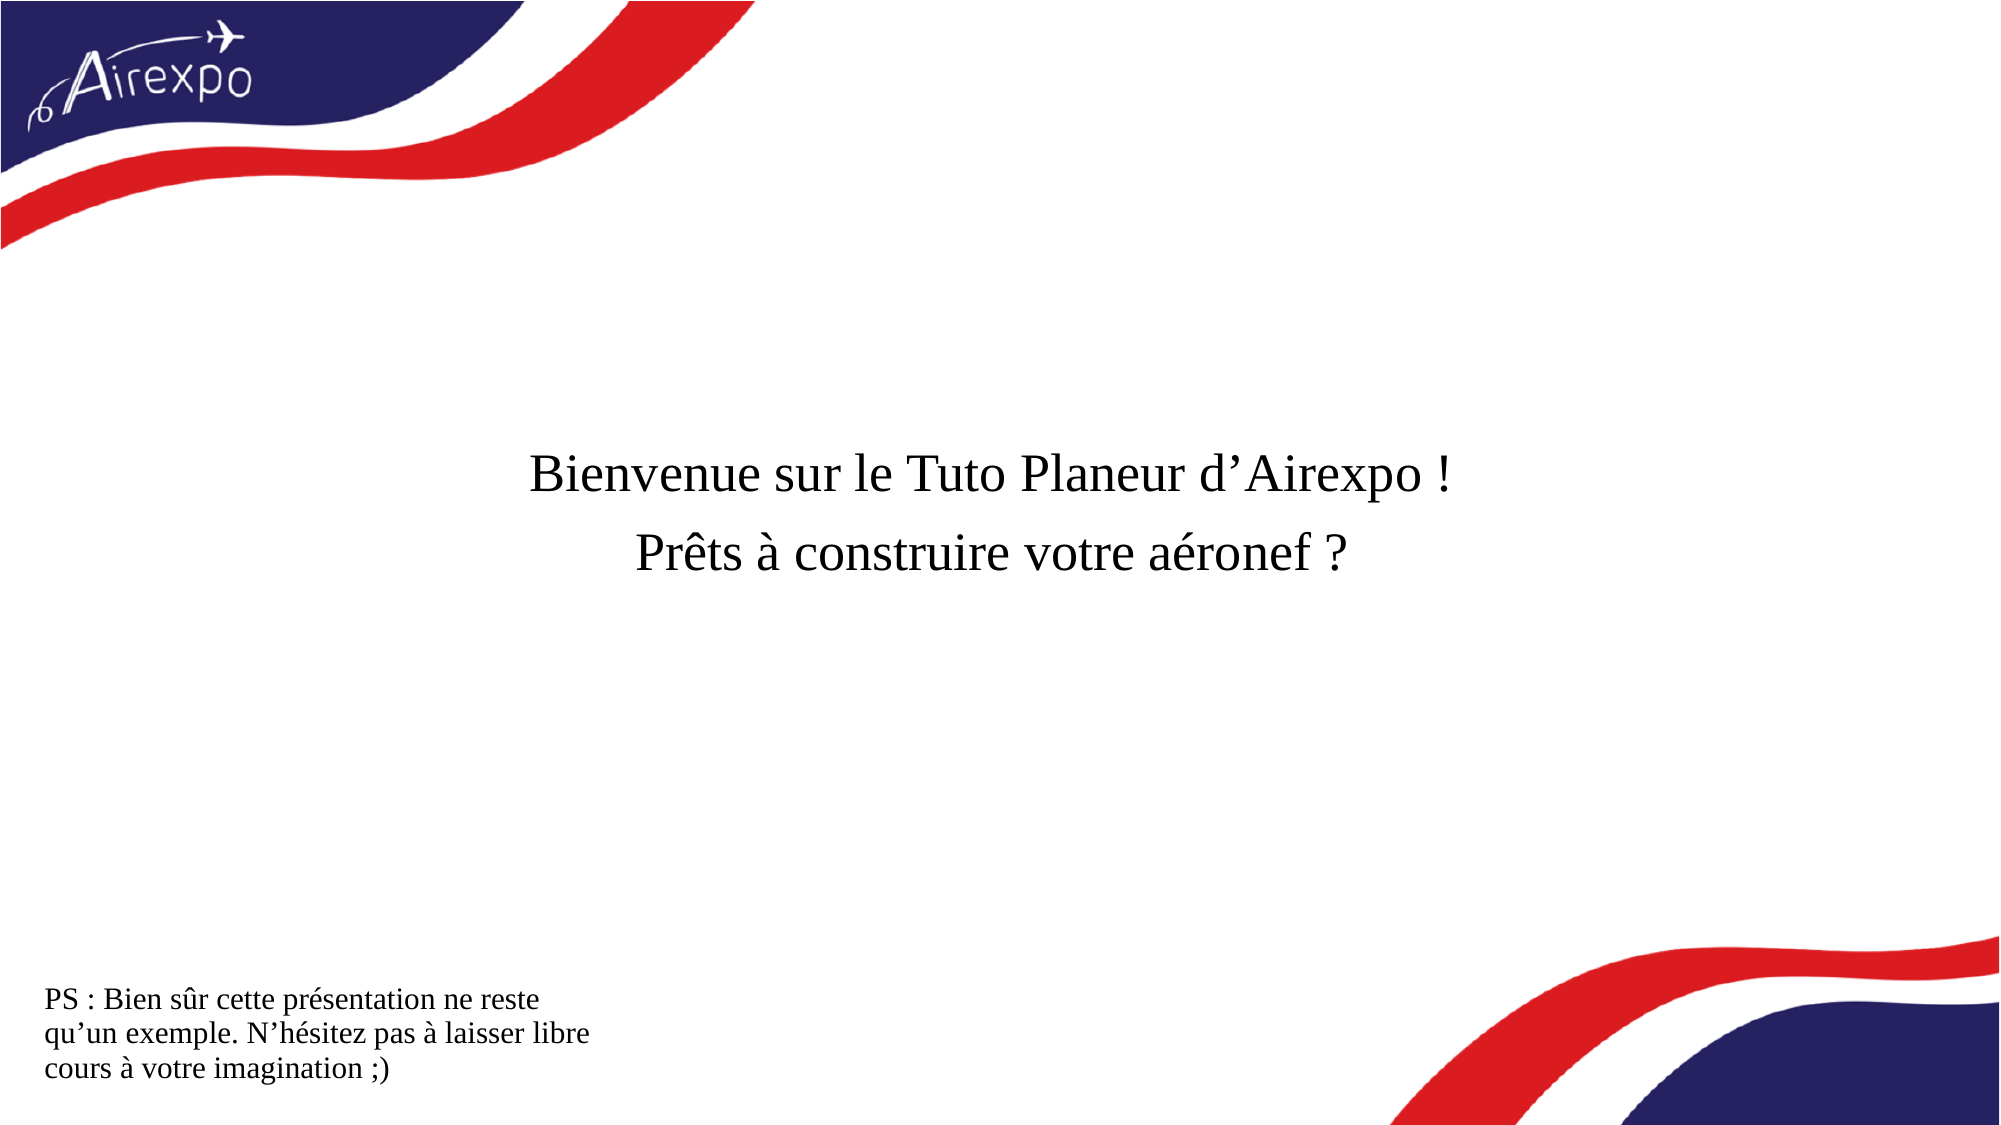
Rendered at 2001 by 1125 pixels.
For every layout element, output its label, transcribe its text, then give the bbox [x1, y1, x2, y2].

picture [0, 1, 769, 263]
text_box PS : Bien sûr cette présentation ne reste qu’un exemple. N’hésitez pas à laisser libre cours à votre imagination ;) [29, 974, 621, 1125]
subtitle Bienvenue sur le Tuto Planeur d’Airexpo ! Prêts à construire votre aéronef ? [242, 437, 1743, 709]
picture [1376, 877, 2000, 1125]
